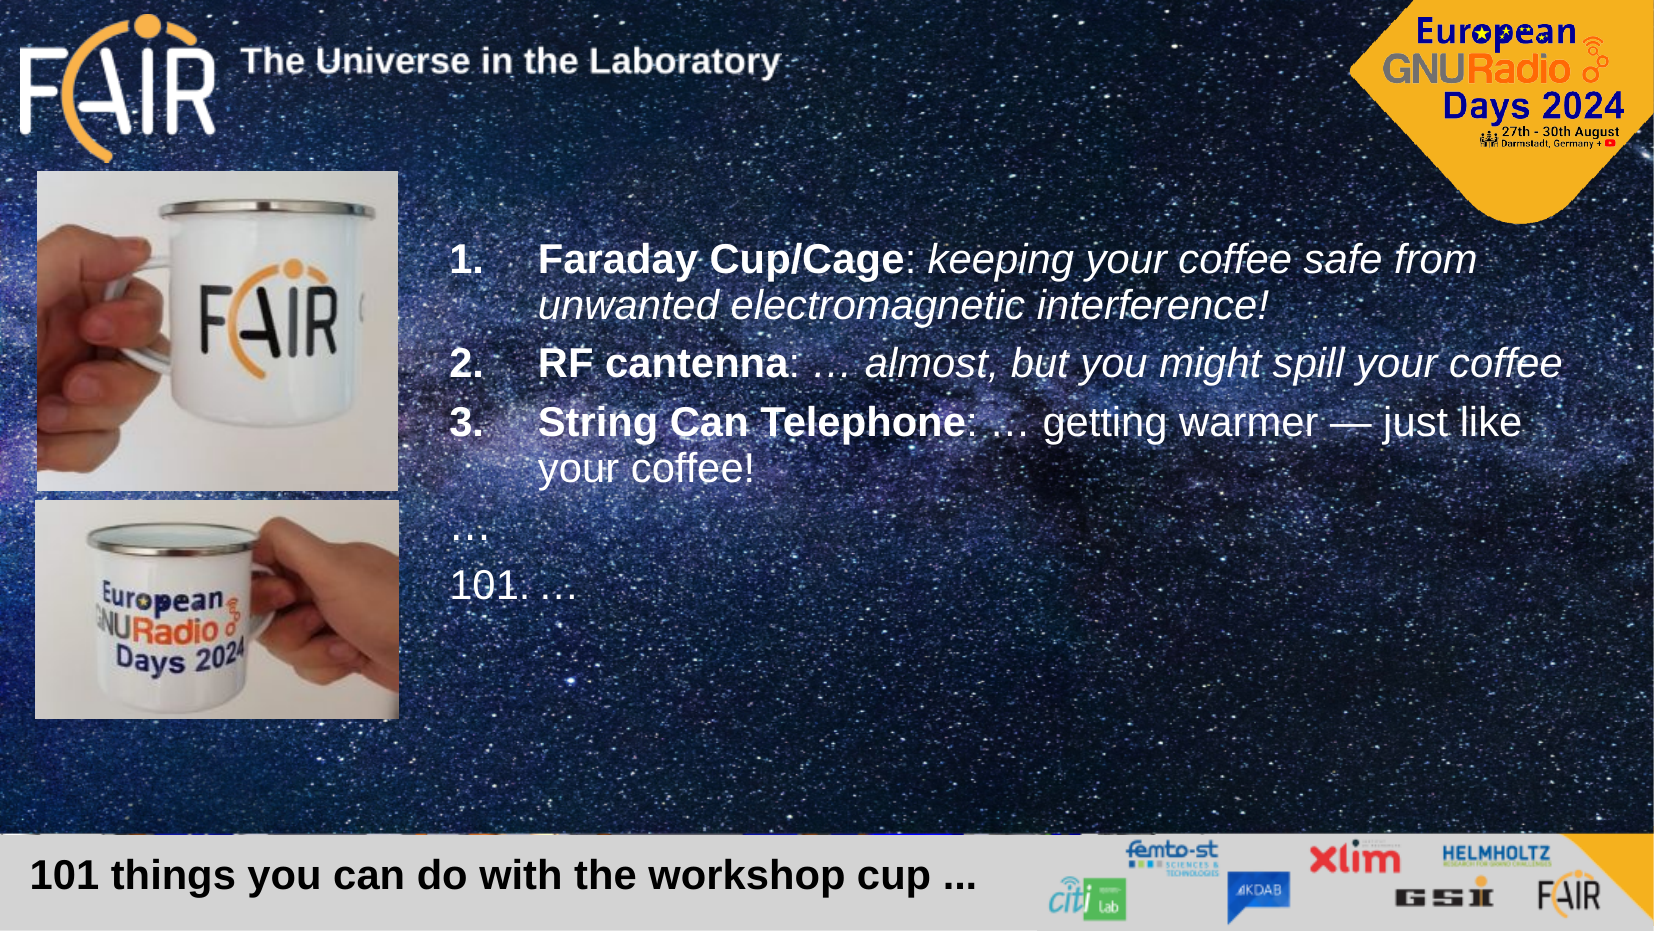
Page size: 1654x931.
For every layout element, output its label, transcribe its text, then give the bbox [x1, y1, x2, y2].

list Faraday Cup/Cage: keeping your coffee safe from unwanted electromagnetic interference! RF cantenna: … almost, but you might spill your coffee String Can Telephone: … getting warmer — just like your coffee! … [431, 235, 1571, 775]
title 101 things you can do with the workshop cup ... [29, 832, 1518, 917]
picture [0, 0, 1654, 931]
